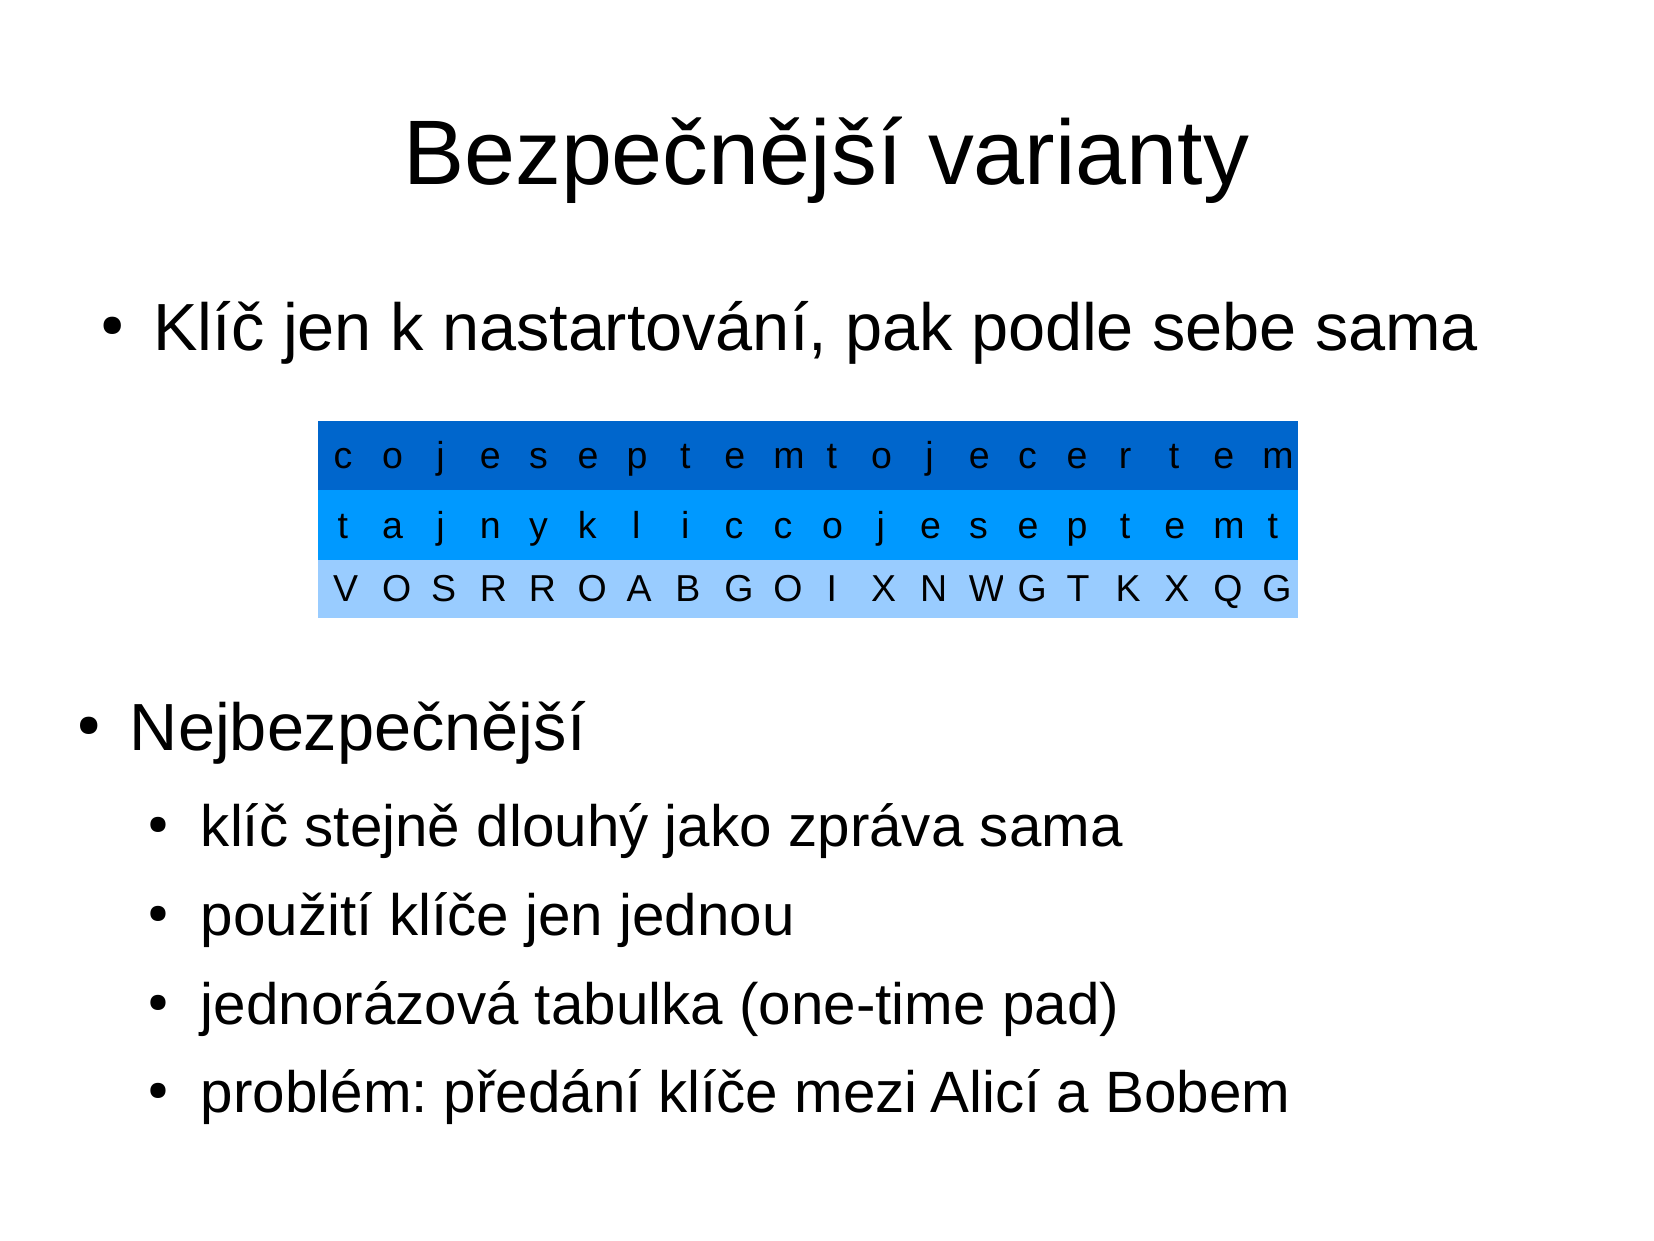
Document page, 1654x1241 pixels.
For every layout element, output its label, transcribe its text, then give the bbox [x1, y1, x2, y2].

table_header p [612, 421, 661, 490]
table_header e [563, 421, 612, 490]
table_cell o [807, 490, 856, 560]
table_cell e [1003, 490, 1052, 560]
table_cell V [318, 560, 367, 618]
table_cell n [465, 490, 514, 560]
table_header s [514, 421, 563, 490]
table_cell N [905, 560, 954, 618]
table_cell S [416, 560, 465, 618]
table_cell p [1052, 490, 1101, 560]
list Nejbezpečnější klíč stejně dlouhý jako zpráva sama použití klíče jen jednou jednorázová tabulka (one-time pad) problém: předání klíče mezi Alicí a Bobem [59, 689, 1548, 1241]
table_header o [367, 421, 416, 490]
table_cell t [318, 490, 367, 560]
list Klíč jen k nastartování, pak podle sebe sama [82, 290, 1571, 783]
table_cell e [1150, 490, 1199, 560]
table_header t [1150, 421, 1199, 490]
table_cell y [514, 490, 563, 560]
table_cell s [954, 490, 1003, 560]
table_cell X [856, 560, 905, 618]
table_header j [905, 421, 954, 490]
table_cell a [367, 490, 416, 560]
table_cell c [710, 490, 759, 560]
table_cell R [465, 560, 514, 618]
table_header e [954, 421, 1003, 490]
table_cell A [612, 560, 661, 618]
table_cell G [710, 560, 759, 618]
table_header e [1052, 421, 1101, 490]
table_cell c [759, 490, 807, 560]
table_header t [661, 421, 710, 490]
table_cell G [1247, 560, 1298, 618]
table_cell j [856, 490, 905, 560]
table_cell k [563, 490, 612, 560]
table_header m [1247, 421, 1298, 490]
table_header t [807, 421, 856, 490]
table_cell I [807, 560, 856, 618]
table_cell W [954, 560, 1003, 618]
table_cell O [367, 560, 416, 618]
table_cell Q [1199, 560, 1247, 618]
table_header r [1101, 421, 1150, 490]
table_cell G [1003, 560, 1052, 618]
table_header j [416, 421, 465, 490]
table_cell K [1101, 560, 1150, 618]
title Bezpečnější varianty [82, 49, 1571, 257]
table_cell l [612, 490, 661, 560]
table_cell O [563, 560, 612, 618]
table_cell X [1150, 560, 1199, 618]
table_header e [465, 421, 514, 490]
table_header e [710, 421, 759, 490]
table_cell t [1247, 490, 1298, 560]
table_cell B [661, 560, 710, 618]
table_cell R [514, 560, 563, 618]
table_cell m [1199, 490, 1247, 560]
table_cell i [661, 490, 710, 560]
table_header c [1003, 421, 1052, 490]
table_cell e [905, 490, 954, 560]
table_header c [318, 421, 367, 490]
table_cell T [1052, 560, 1101, 618]
table_header m [759, 421, 807, 490]
table_cell t [1101, 490, 1150, 560]
table_header e [1199, 421, 1247, 490]
table_cell j [416, 490, 465, 560]
table_cell O [759, 560, 807, 618]
table_header o [856, 421, 905, 490]
